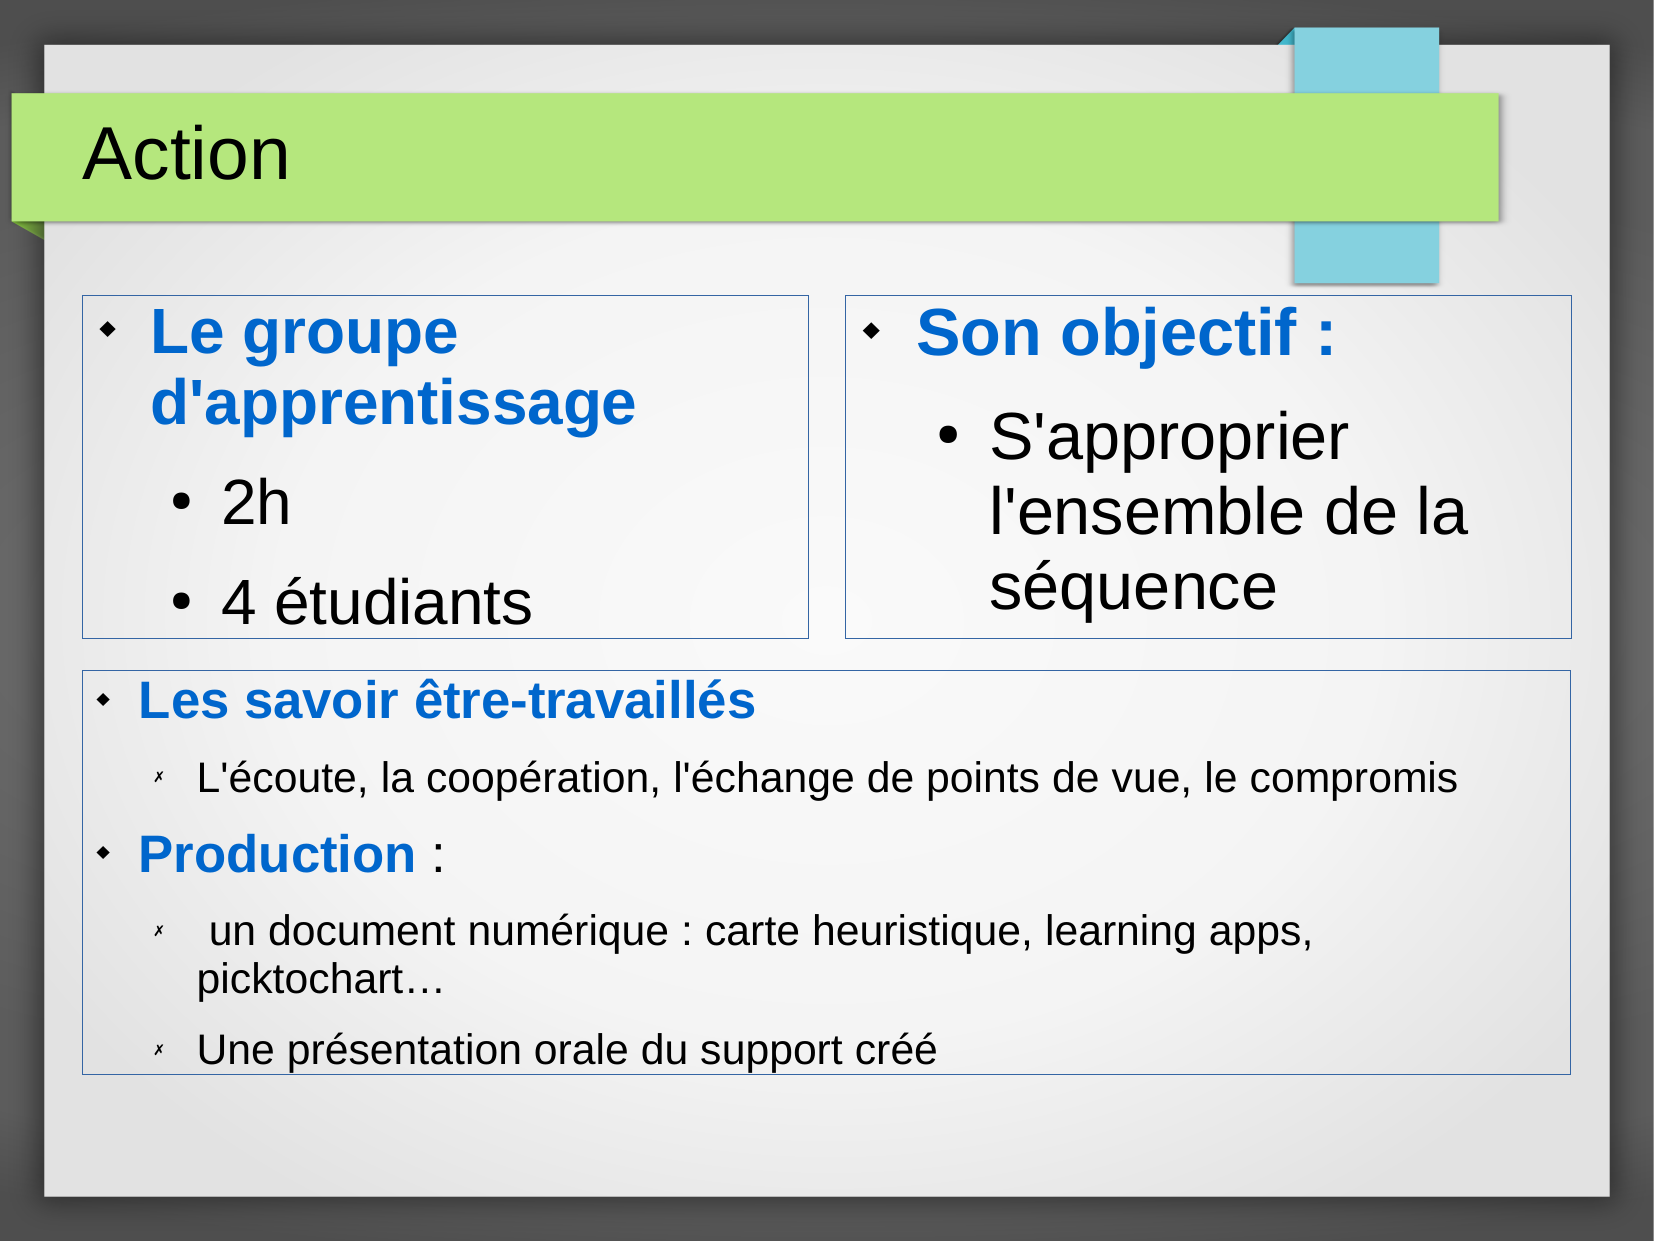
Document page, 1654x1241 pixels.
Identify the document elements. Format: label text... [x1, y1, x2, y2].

title Action [82, 94, 1264, 213]
picture [0, 0, 1654, 1241]
list Son objectif : S'approprier l'ensemble de la séquence [845, 295, 1572, 639]
list Les savoir être-travaillés L'écoute, la coopération, l'échange de points de vue, le compromis Production : un document numérique : carte heuristique, learning apps, picktochart… Une présentation orale du support créé [82, 670, 1571, 1075]
list Le groupe d'apprentissage 2h 4 étudiants [82, 295, 809, 639]
